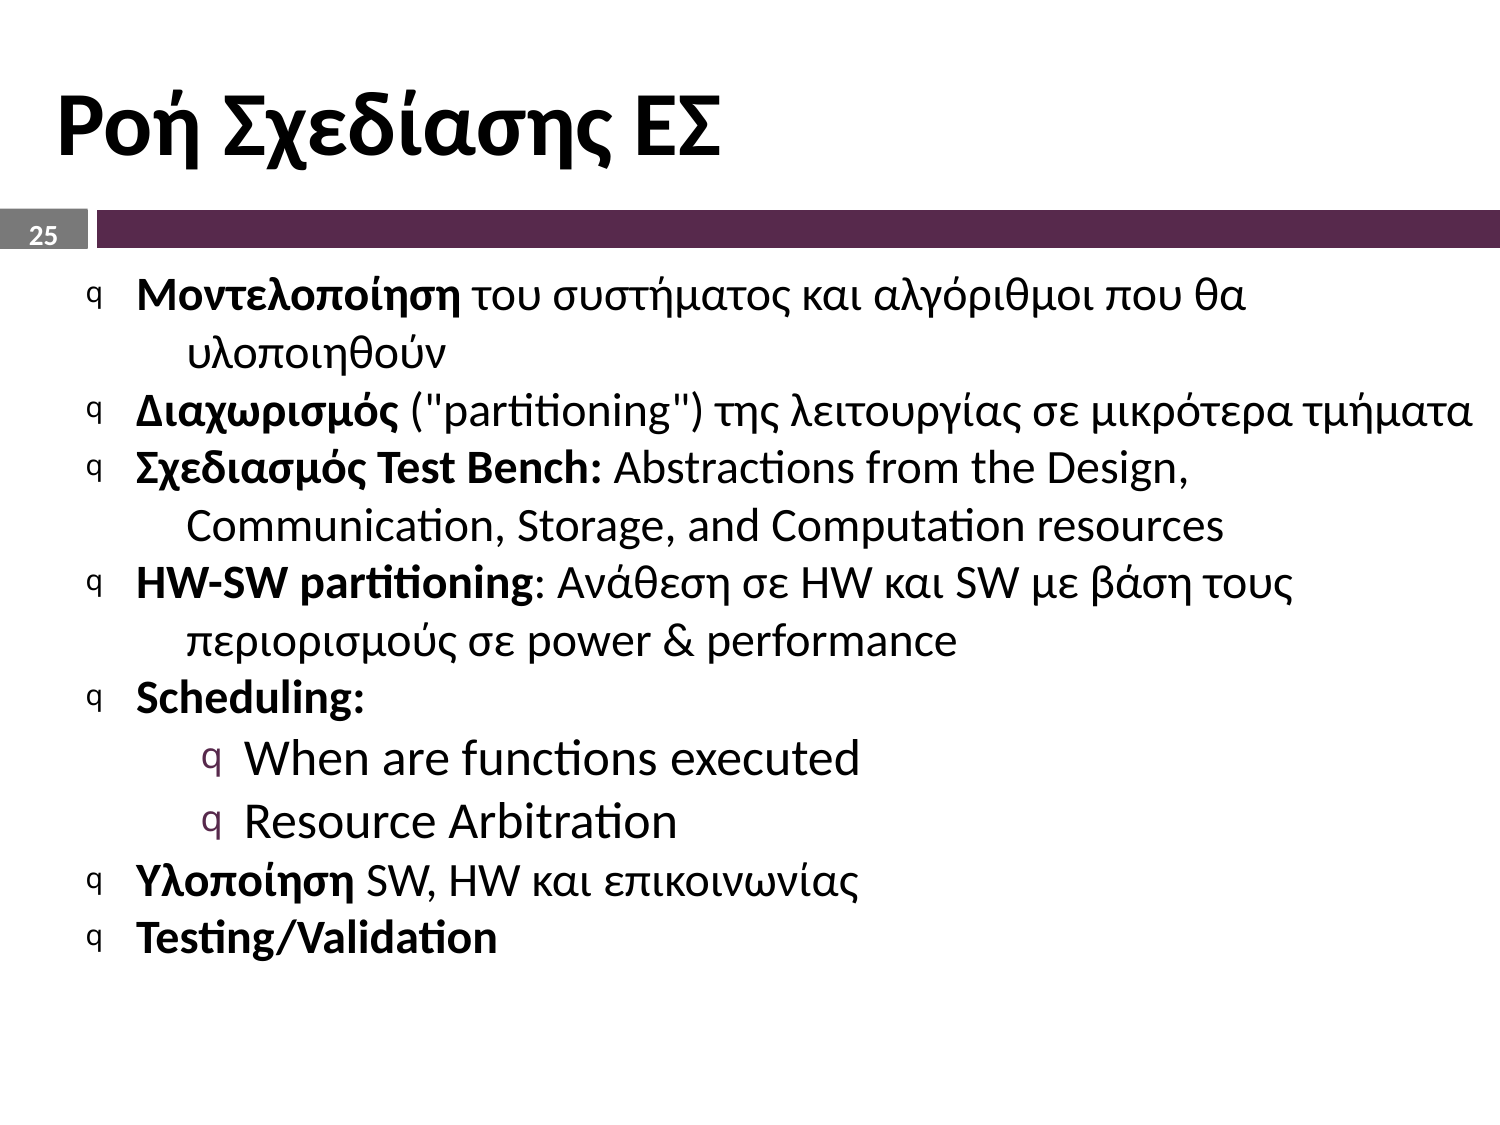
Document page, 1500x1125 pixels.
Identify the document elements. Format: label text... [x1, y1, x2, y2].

title Ροή Σχεδίασης ΕΣ [41, 24, 1471, 213]
text_box [0, 208, 88, 249]
list Μοντελοποίηση του συστήματος και αλγόριθμοι που θα υλοποιηθούν Διαχωρισμός ("partitioning") της λειτουργίας σε μικρότερα τμήματα Σχεδιασμός Test Bench: Abstractions from the Design, Communication, Storage, and Computation resources HW-SW partitioning: Ανάθεση σε HW και SW με βάση τους περιορισμούς σε power & performance Scheduling: When are functions executed Resource Arbitration Υλοποίηση SW, HW και επικοινωνίας Testing/Validation [70, 255, 1500, 1035]
